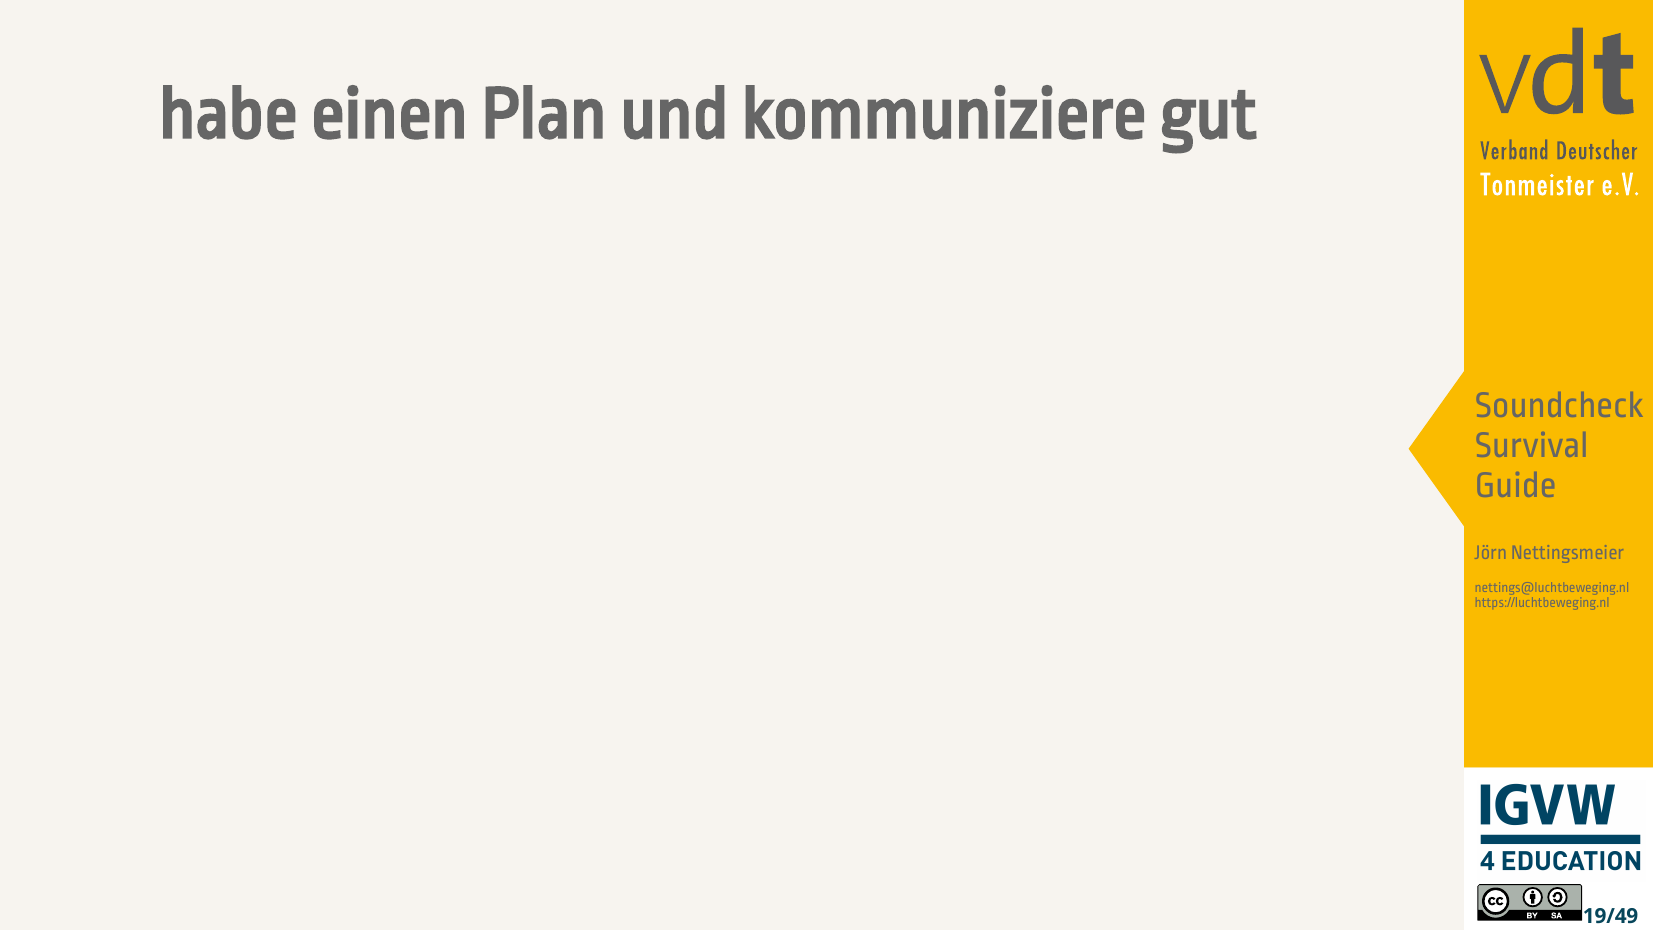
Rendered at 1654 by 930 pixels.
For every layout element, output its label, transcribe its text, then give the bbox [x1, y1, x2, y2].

picture [1477, 780, 1646, 882]
title habe einen Plan und kommuniziere gut [82, 37, 1335, 193]
